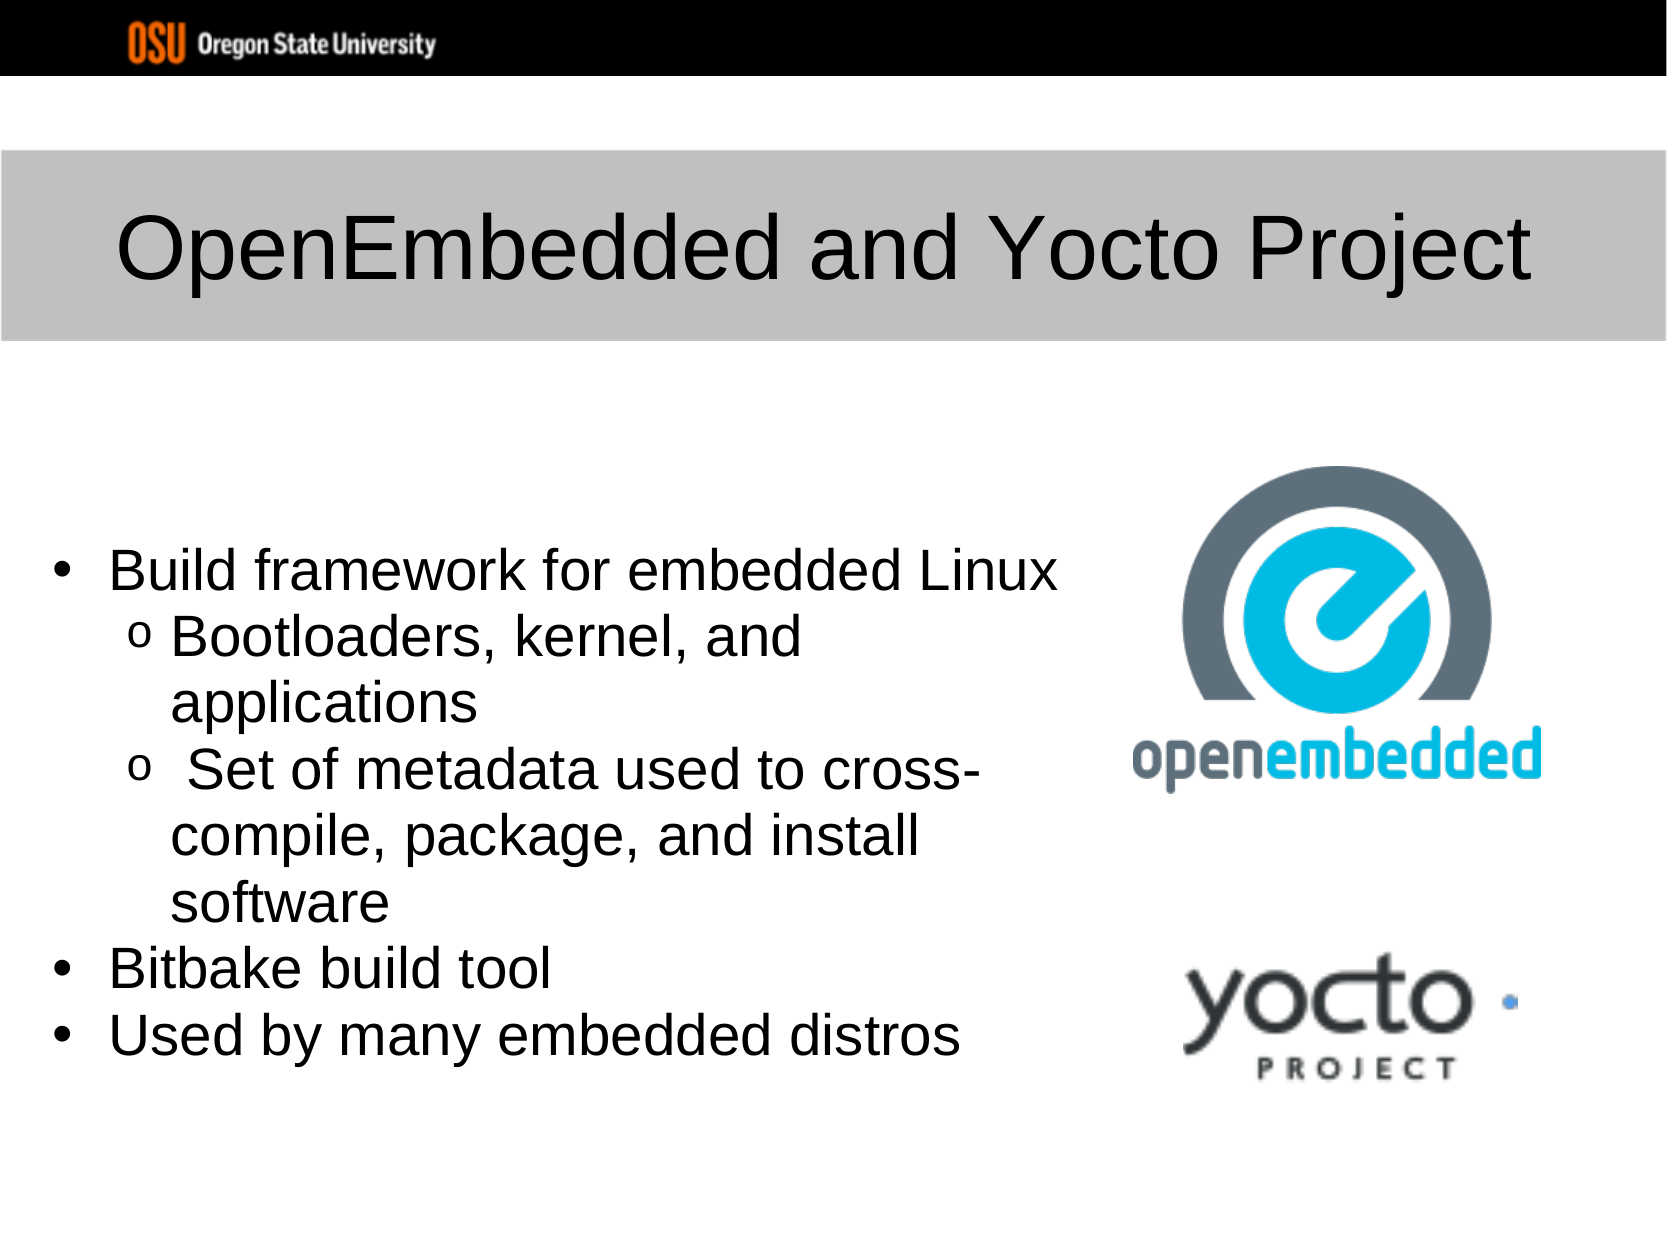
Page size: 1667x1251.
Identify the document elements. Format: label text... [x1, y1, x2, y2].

picture [1133, 466, 1541, 794]
text_box Build framework for embedded Linux Bootloaders, kernel, and applications Set of metadata used to cross-compile, package, and install software Bitbake build tool Used by many embedded distros [33, 466, 1126, 1069]
picture [0, 149, 1667, 341]
picture [0, 0, 1667, 76]
subtitle OpenEmbedded and Yocto Project [115, 157, 1667, 341]
picture [1183, 849, 1518, 1185]
